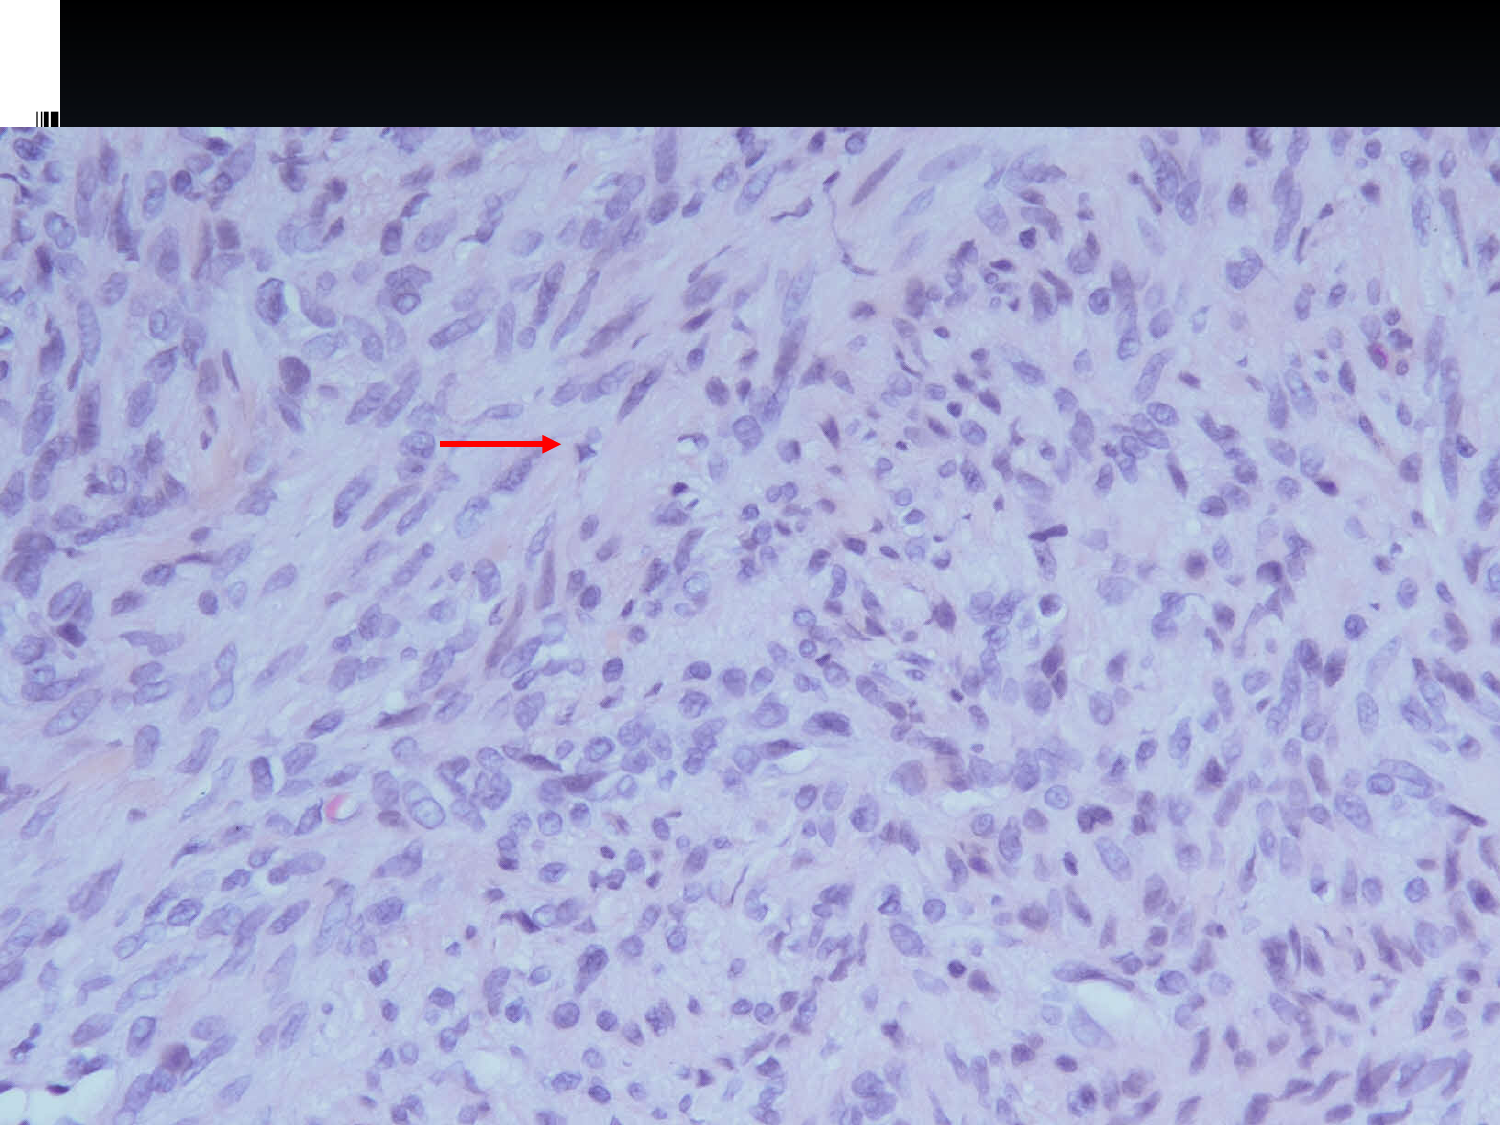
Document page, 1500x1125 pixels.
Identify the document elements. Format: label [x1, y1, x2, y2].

picture [0, 127, 1500, 1125]
